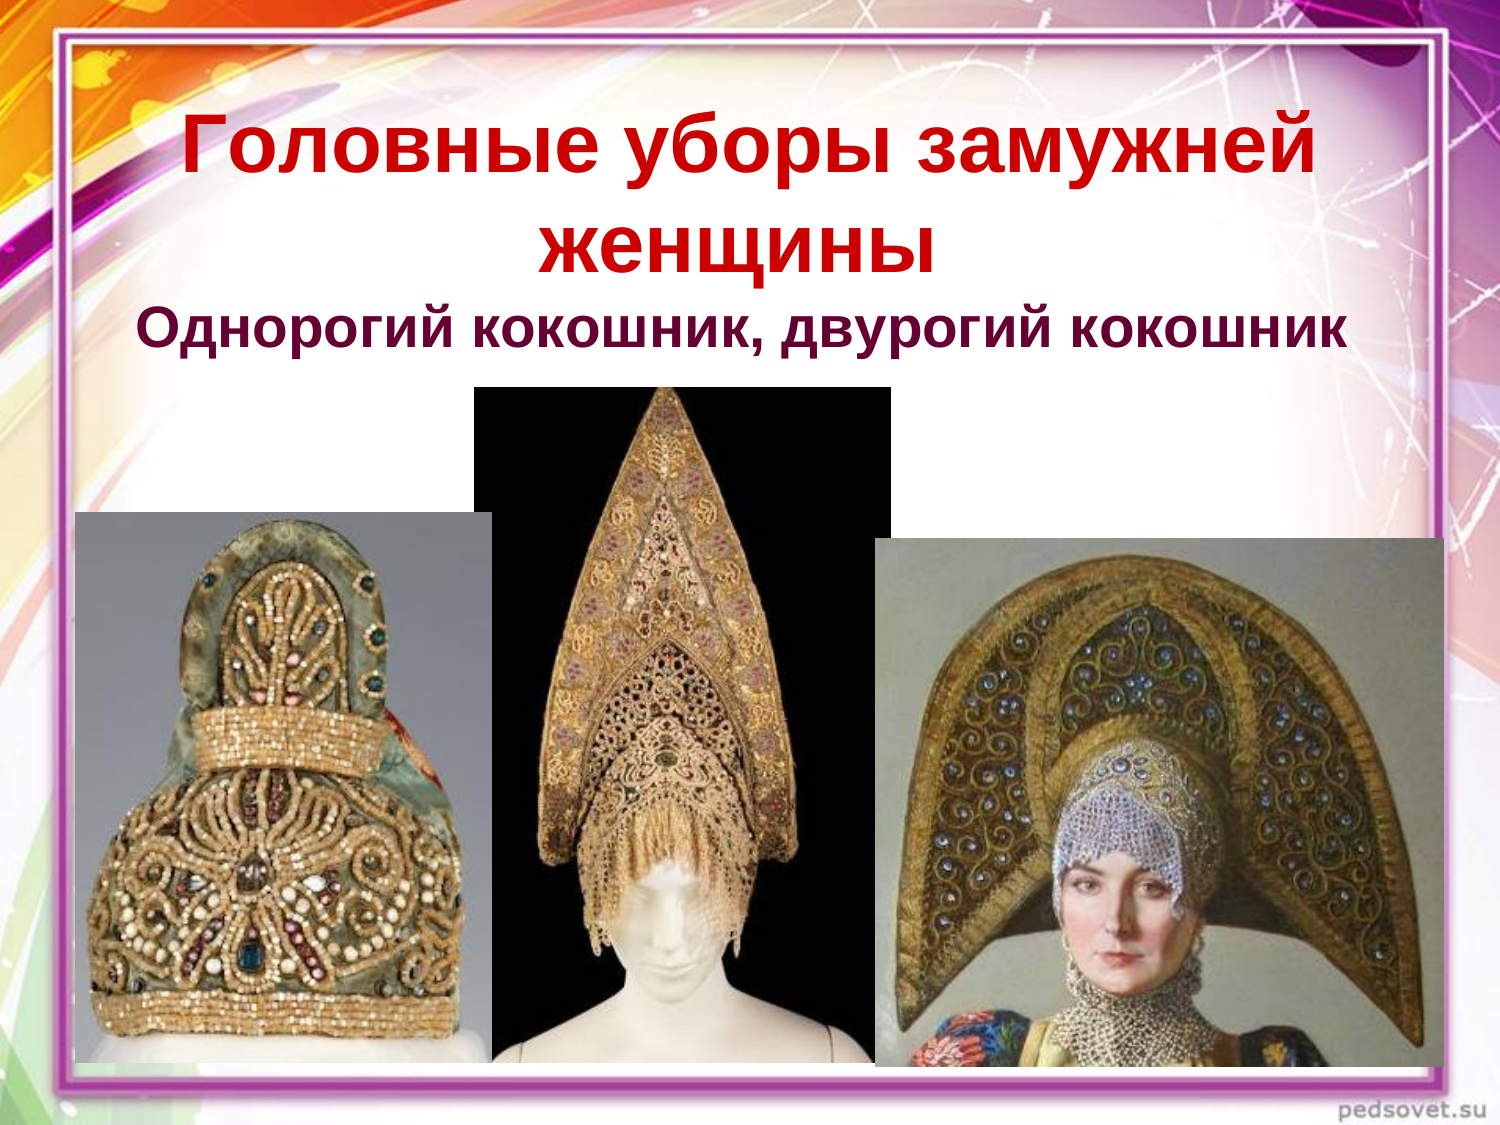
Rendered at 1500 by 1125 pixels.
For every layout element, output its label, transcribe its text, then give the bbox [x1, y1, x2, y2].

picture [0, 0, 1500, 1125]
title Головные уборы замужней женщины Однорогий кокошник, двурогий кокошник [75, 37, 1426, 352]
